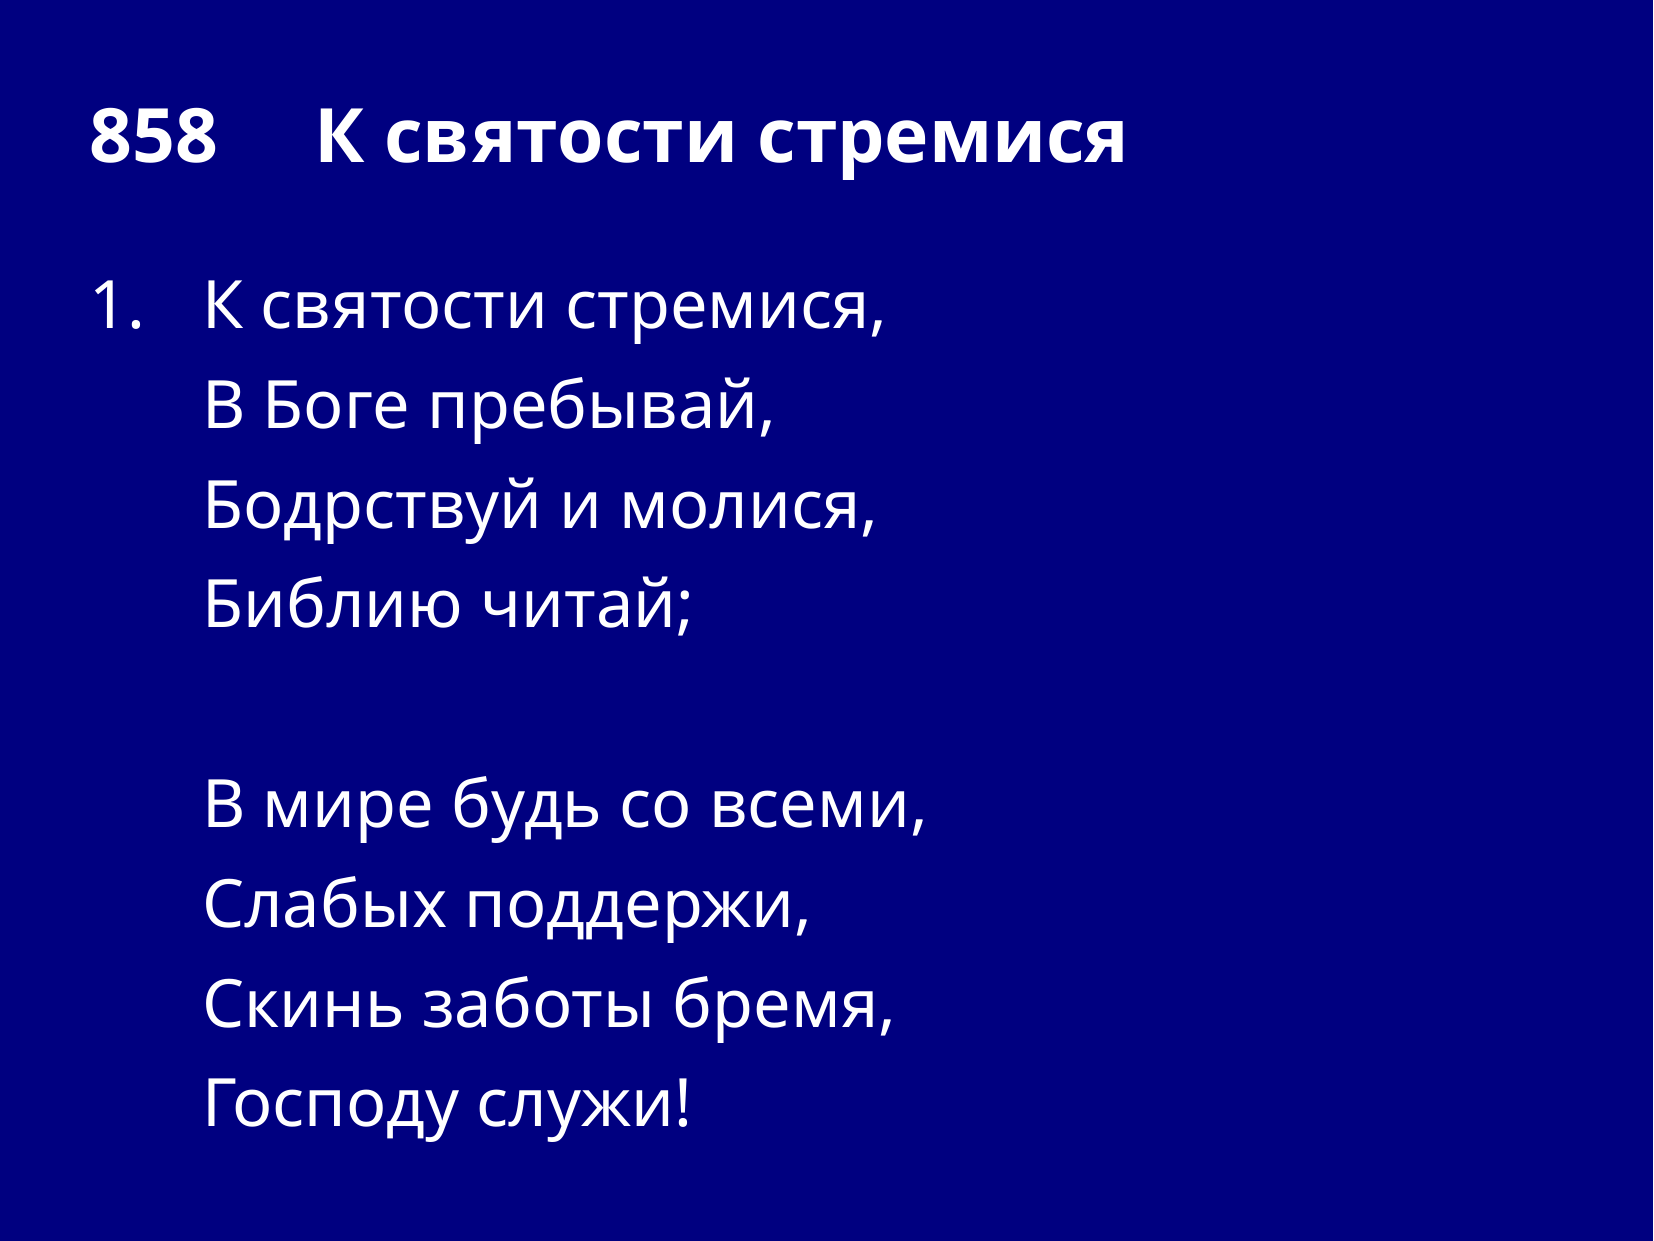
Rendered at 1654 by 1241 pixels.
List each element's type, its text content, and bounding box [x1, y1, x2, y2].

text_box 858 К святости стремися [75, 75, 1576, 188]
text_box 1. К святости стремися, В Боге пребывай, Бодрствуй и молися, Библию читай; В мире будь со всеми, Слабых поддержи, Скинь заботы бремя, Господу служи! [75, 188, 1576, 1163]
